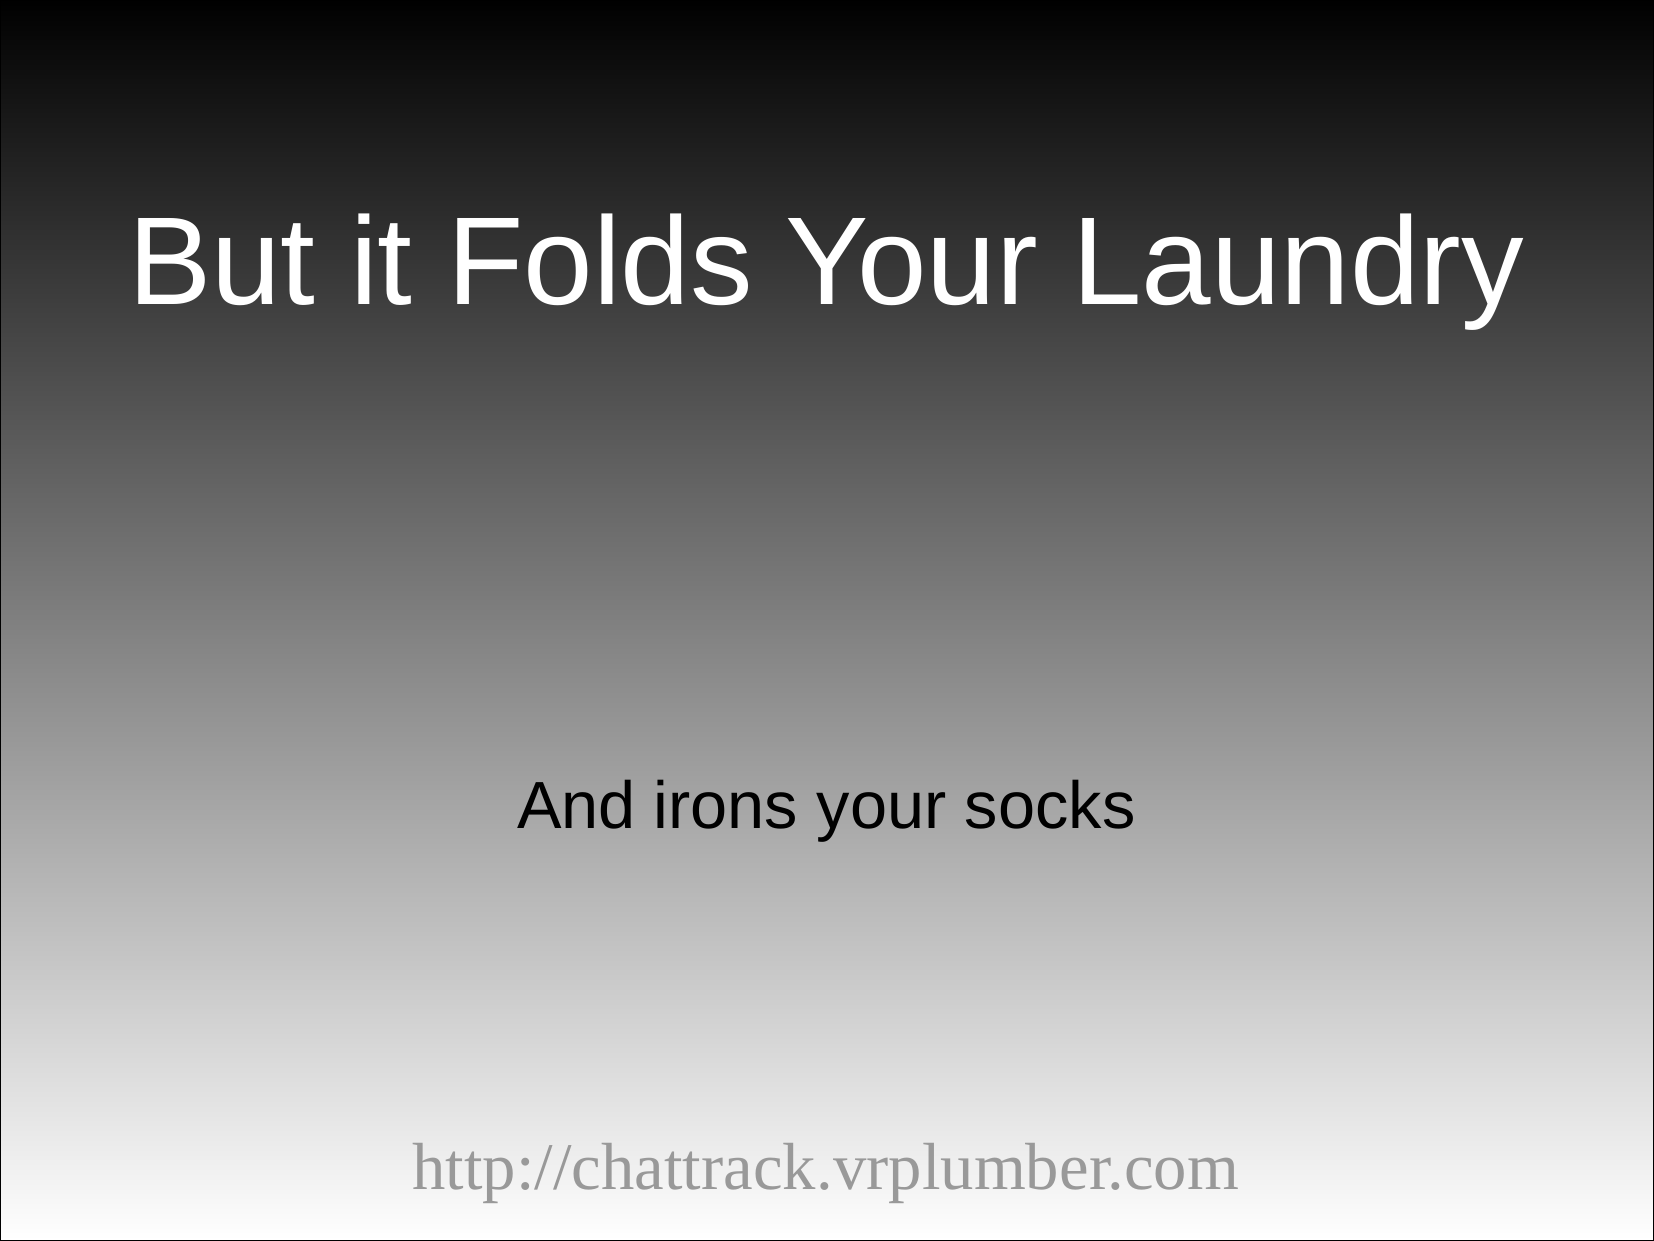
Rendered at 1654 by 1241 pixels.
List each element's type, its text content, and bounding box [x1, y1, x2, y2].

title But it Folds Your Laundry [0, 49, 1654, 473]
subtitle And irons your socks [29, 395, 1625, 1215]
